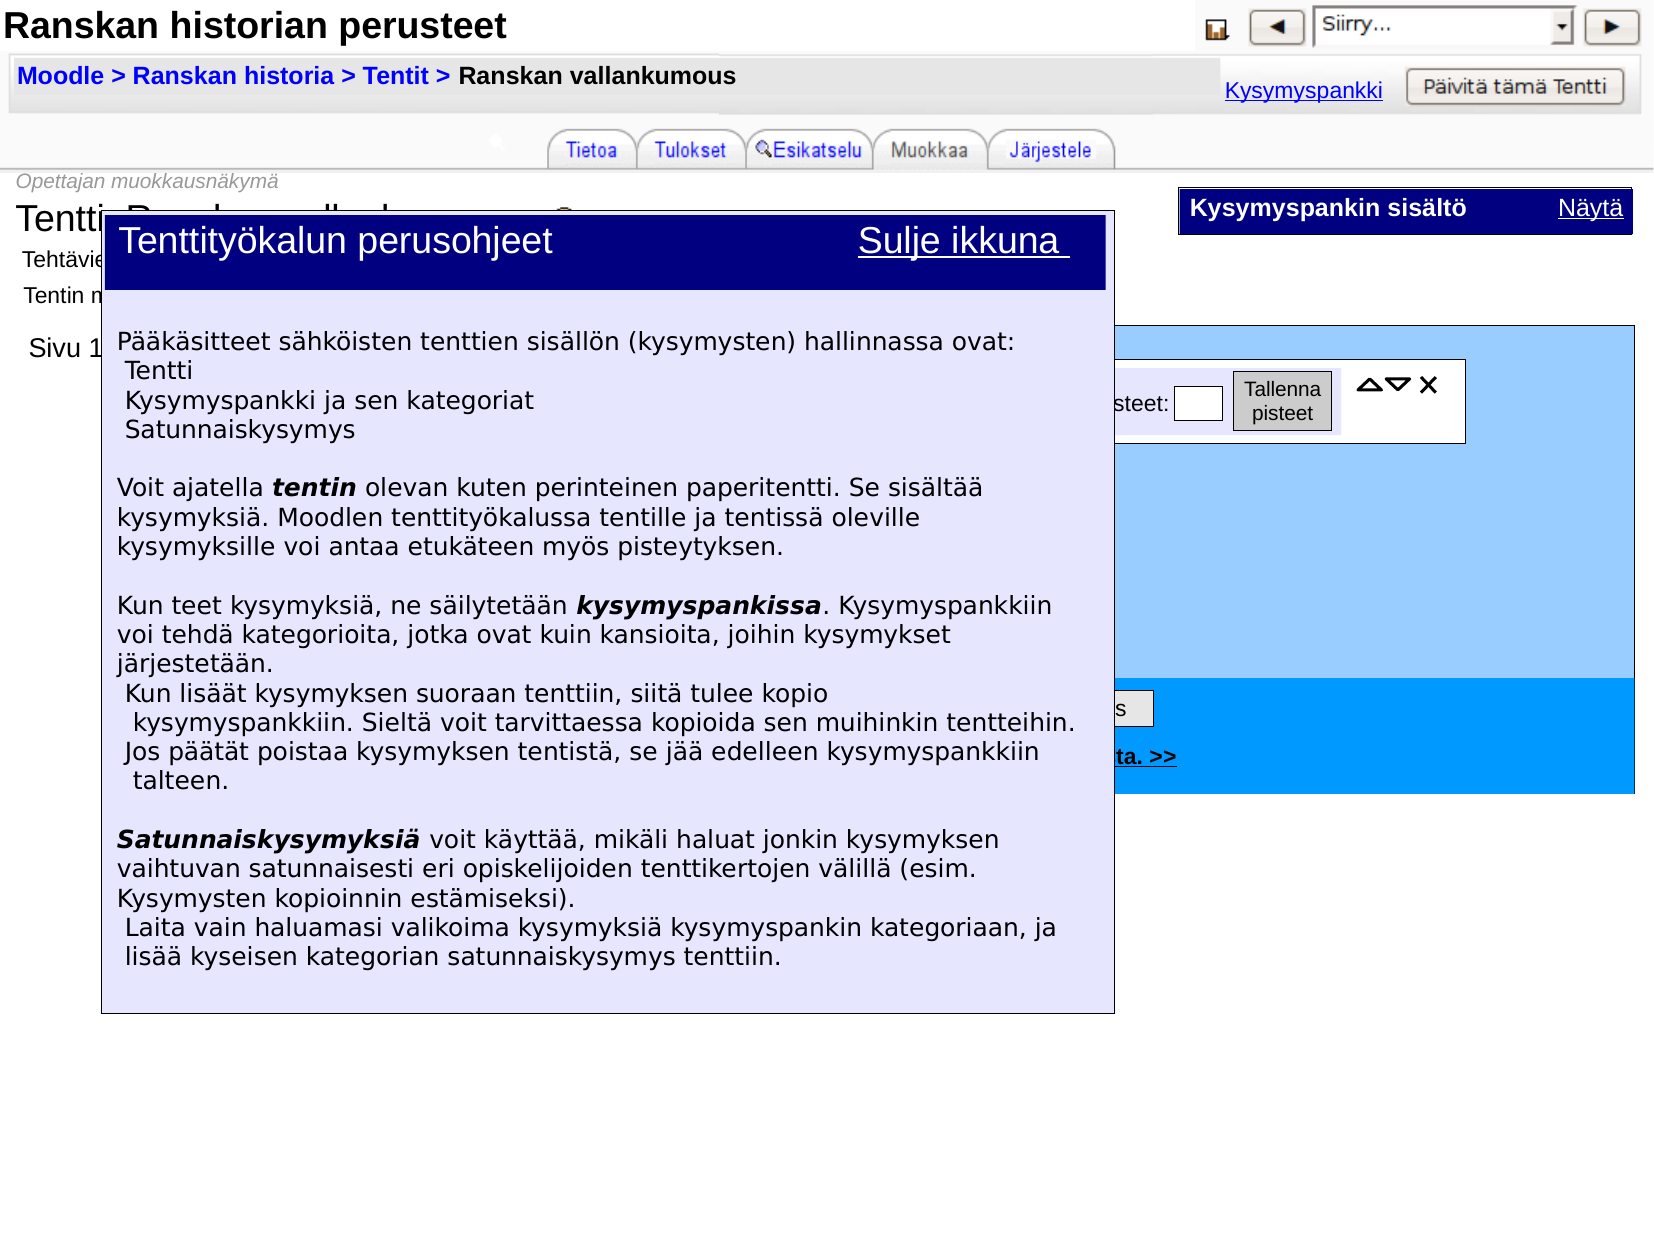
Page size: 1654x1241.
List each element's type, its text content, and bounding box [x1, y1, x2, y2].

text_box Pääkäsitteet sähköisten tenttien sisällön (kysymysten) hallinnassa ovat: Tentti Kysymyspankki ja sen kategoriat Satunnaiskysymys Voit ajatella tentin olevan kuten perinteinen paperitentti. Se sisältää kysymyksiä. Moodlen tenttityökalussa tentille ja tentissä oleville kysymyksille voi antaa etukäteen myös pisteytyksen. Kun teet kysymyksiä, ne säilytetään kysymyspankissa. Kysymyspankkiin voi tehdä kategorioita, jotka ovat kuin kansioita, joihin kysymykset järjestetään. Kun lisäät kysymyksen suoraan tenttiin, siitä tulee kopio kysymyspankkiin. Sieltä voit tarvittaessa kopioida sen muihinkin tentteihin. Jos päätät poistaa kysymyksen tentistä, se jää edelleen kysymyspankkiin talteen. Satunnaiskysymyksiä voit käyttää, mikäli haluat jonkin kysymyksen vaihtuvan satunnaisesti eri opiskelijoiden tenttikertojen välillä (esim. Kysymysten kopioinnin estämiseksi). Laita vain haluamasi valikoima kysymyksiä kysymyspankin kategoriaan, ja lisää kyseisen kategorian satunnaiskysymys tenttiin. [113, 322, 1085, 1066]
text_box Tallenna pisteet [1233, 371, 1332, 431]
text_box Kysymyspankki [1221, 73, 1386, 108]
text_box Tentti: Ranskan vallankumous [12, 193, 516, 245]
text_box Kysymyspankin sisältö Näytä [1179, 189, 1633, 235]
text_box [101, 210, 1635, 1014]
text_box Tehtävien pisteet yhteensä: 0 [18, 242, 101, 277]
picture [551, 206, 578, 210]
text_box Moodle > Ranskan historia > Tentit > Ranskan vallankumous [14, 57, 1221, 95]
text_box Sivu 1 [25, 328, 101, 369]
text_box Tenttityökalun perusohjeet Sulje ikkuna [104, 215, 1106, 290]
text_box [1178, 187, 1632, 235]
text_box Voit myös lisätä olemassaolevia kysymyksiä kysymyspankista. >> [1115, 739, 1176, 774]
text_box Tentin maksimiarvosana: [20, 278, 101, 313]
picture [0, 0, 1654, 173]
text_box Luo satunnaiskysymys [1115, 690, 1154, 727]
text_box Pisteet: [1115, 386, 1198, 422]
text_box Opettajan muokkausnäkymä [12, 173, 282, 198]
text_box Tenttityökalun perusohjeet [577, 204, 851, 210]
text_box Ranskan historian perusteet [0, 0, 1196, 52]
